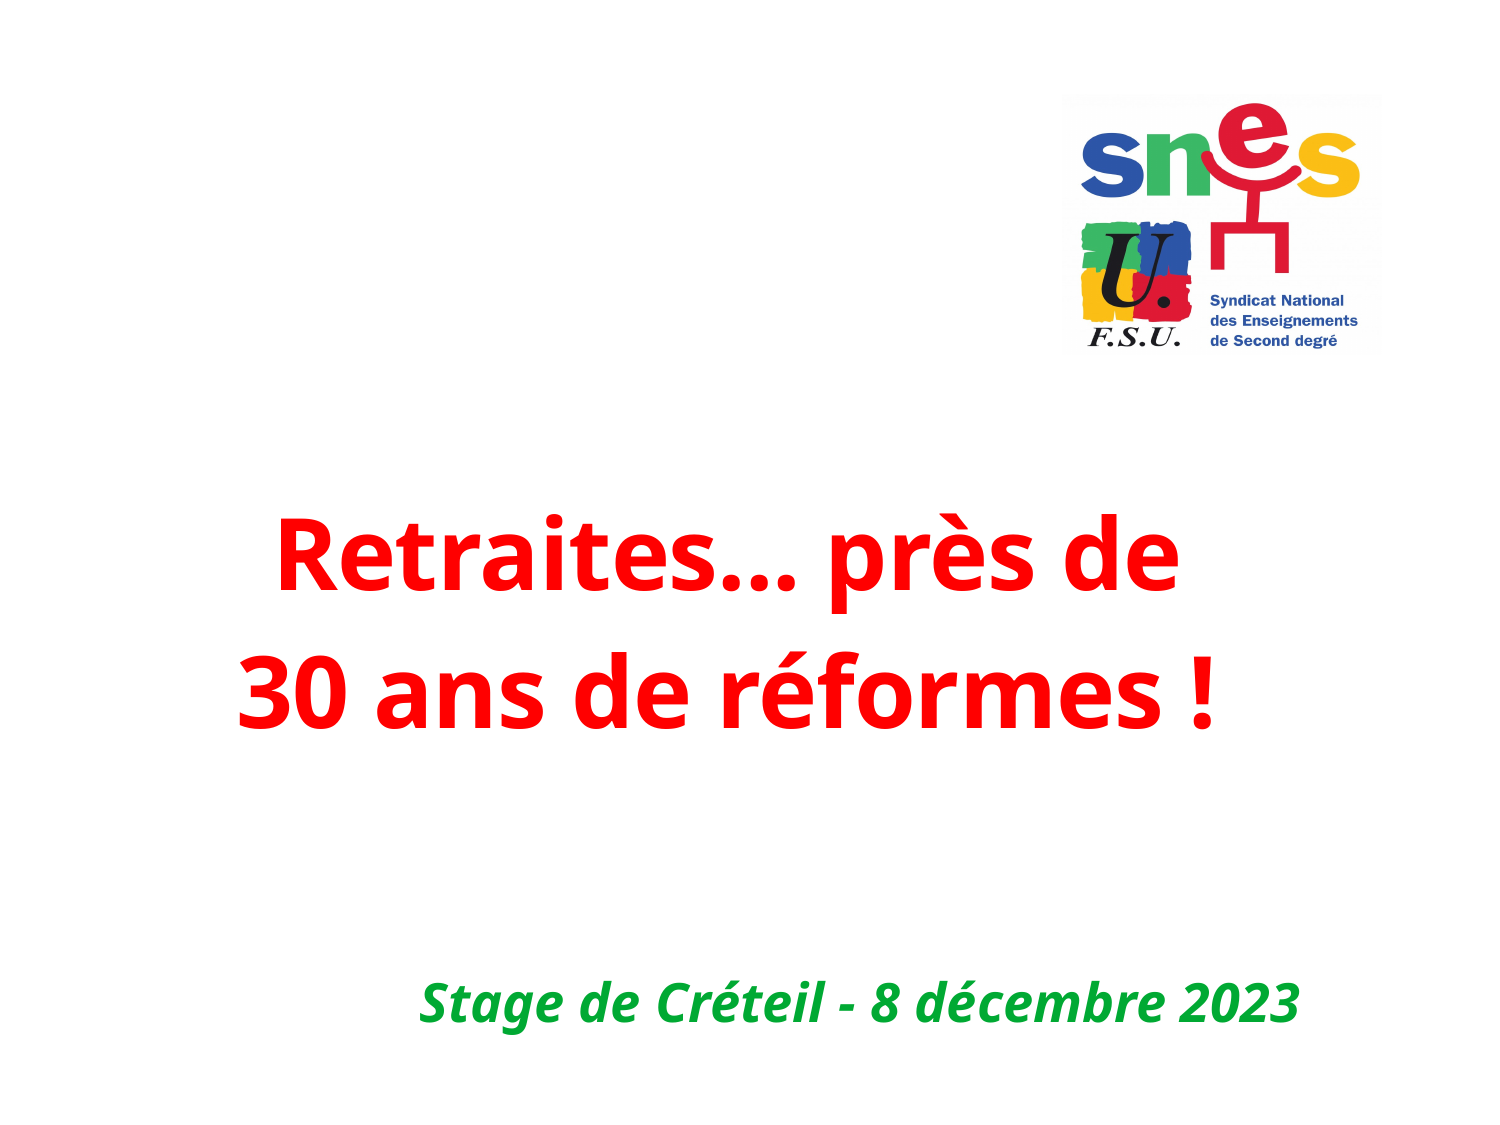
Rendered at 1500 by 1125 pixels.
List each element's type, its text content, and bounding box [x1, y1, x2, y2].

picture [1062, 94, 1382, 355]
text_box Retraites... près de 30 ans de réformes ! [236, 472, 1252, 725]
text_box Stage de Créteil - 8 décembre 2023 [419, 969, 1500, 1063]
